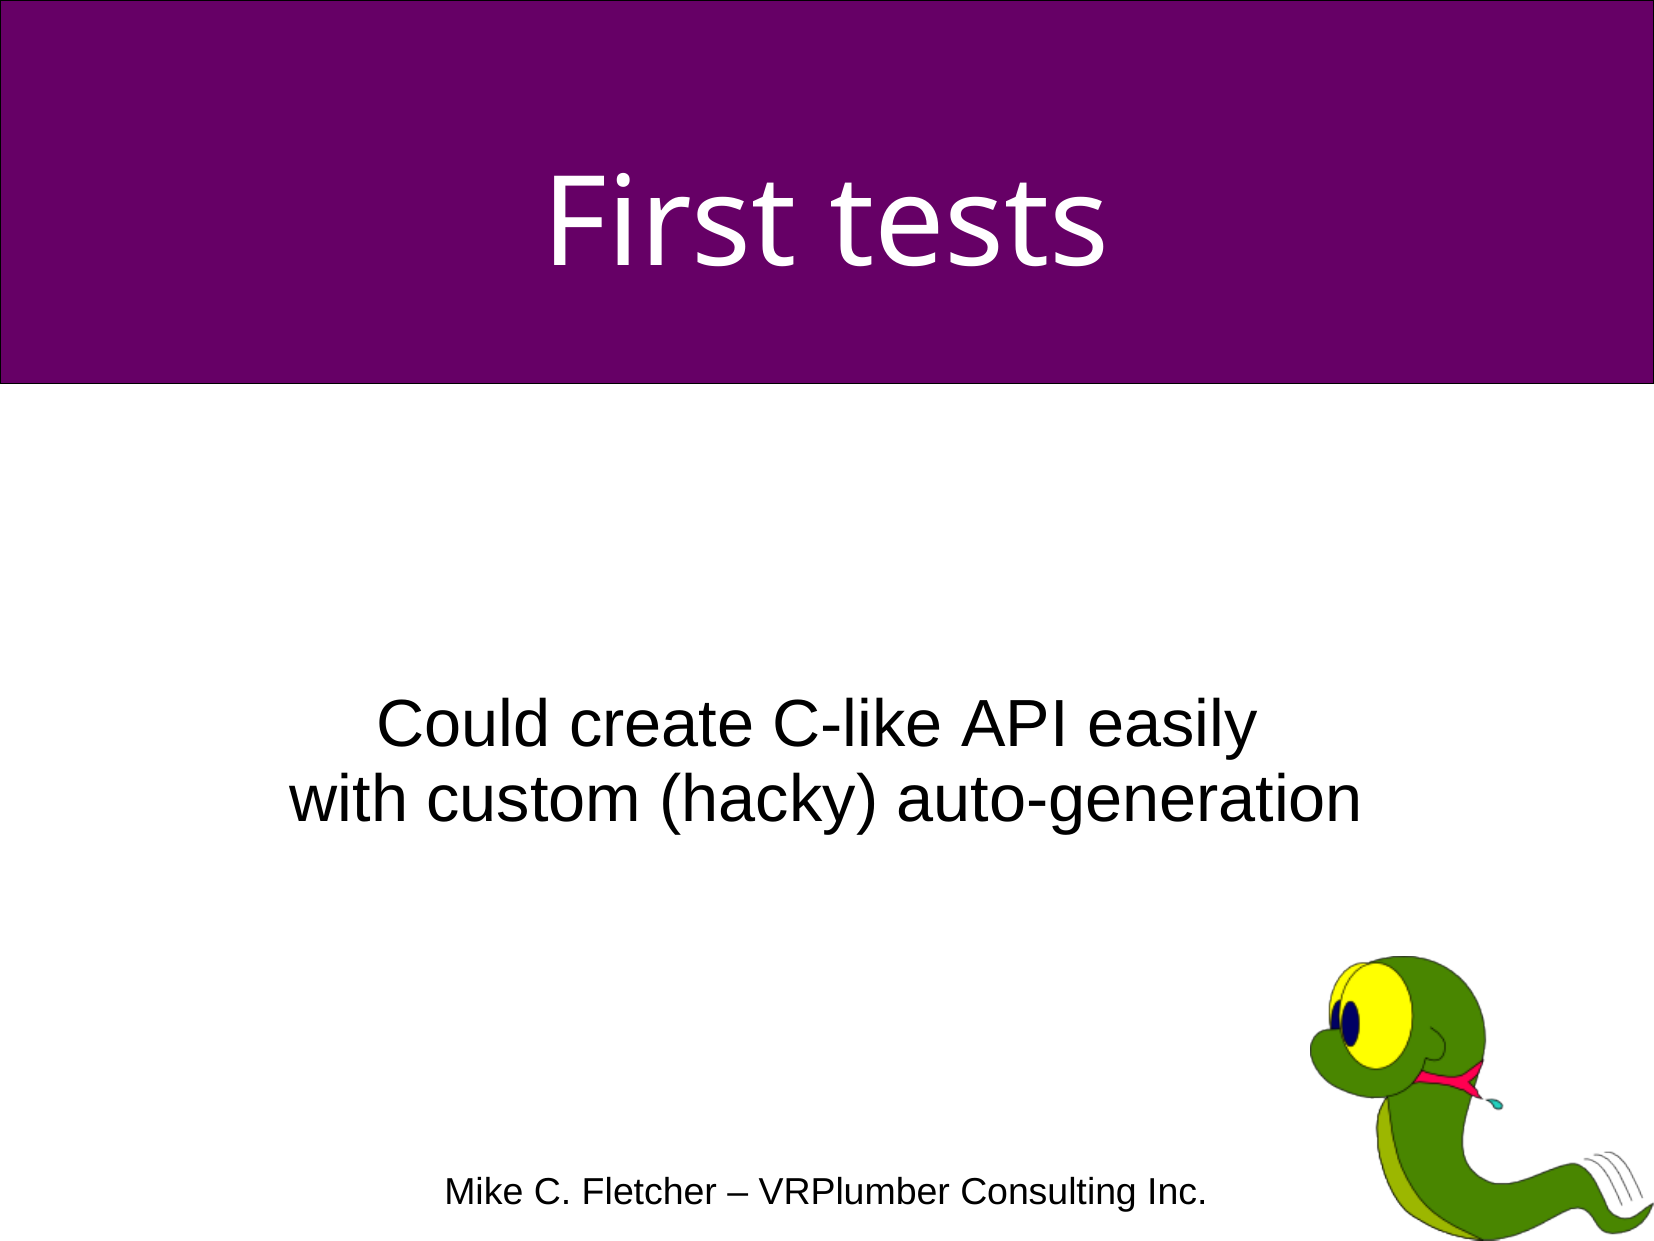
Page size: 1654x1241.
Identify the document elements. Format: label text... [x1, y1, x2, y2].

picture [1310, 956, 1654, 1241]
title First tests [82, 56, 1571, 377]
subtitle Could create C-like API easily with custom (hacky) auto-generation [82, 420, 1571, 1102]
